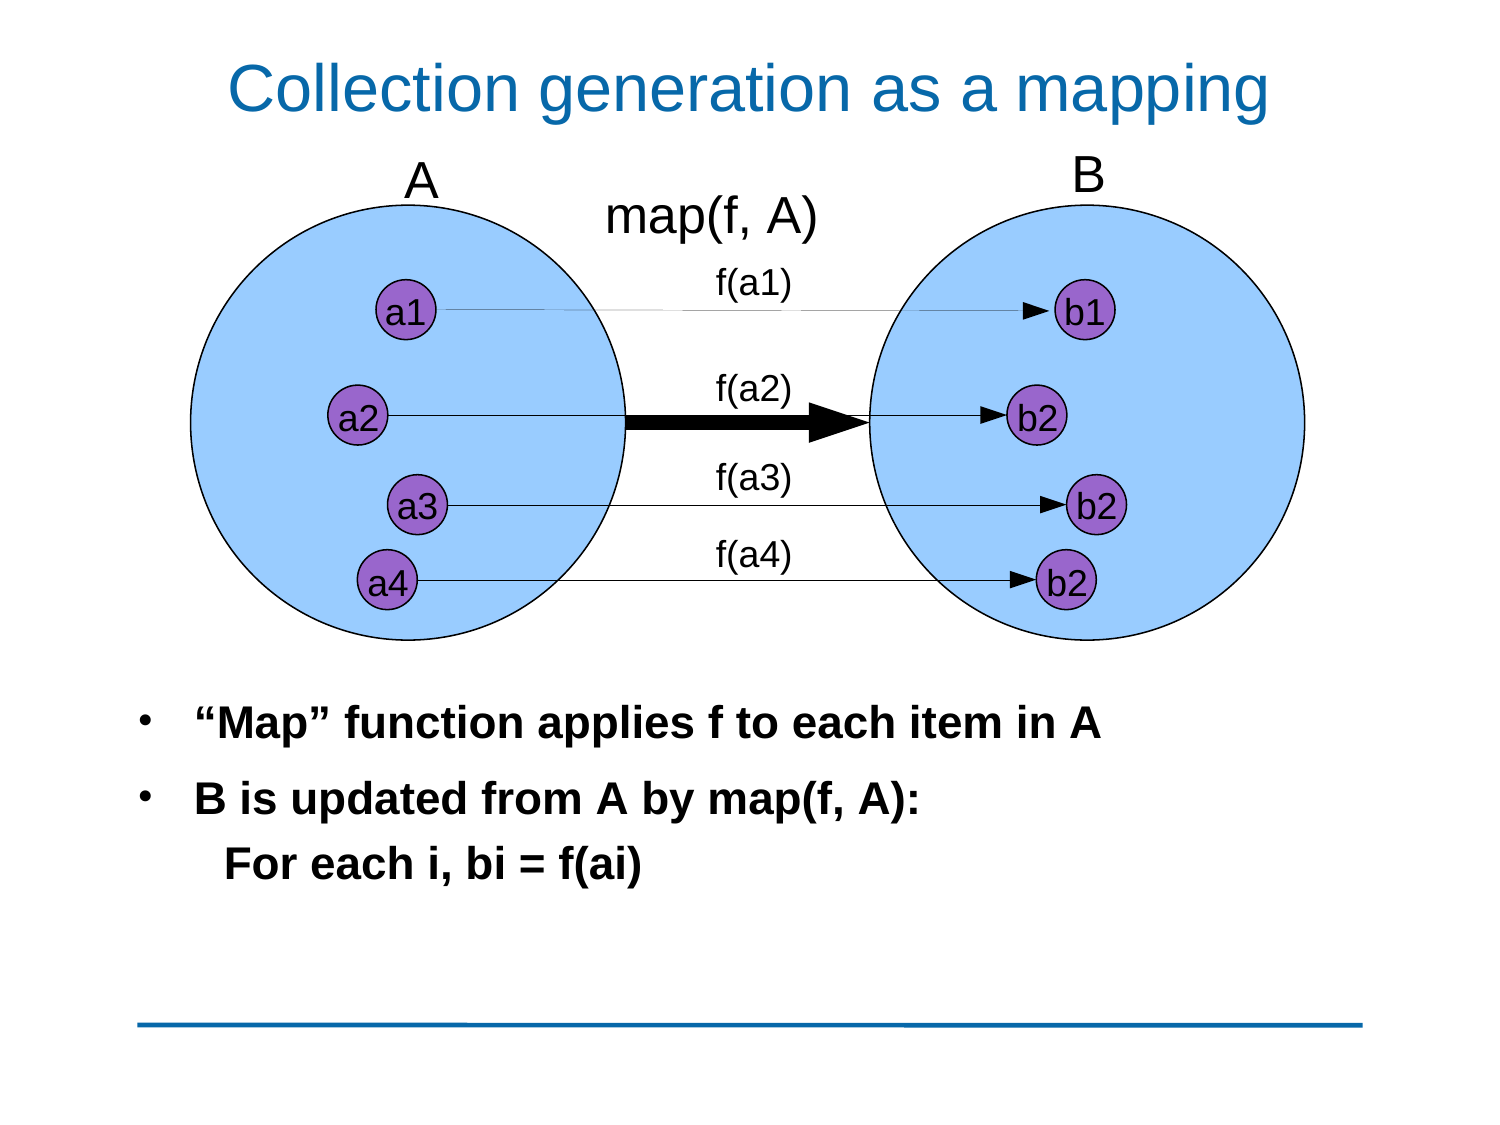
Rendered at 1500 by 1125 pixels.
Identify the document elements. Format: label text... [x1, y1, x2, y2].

text_box [869, 205, 1305, 641]
text_box a4 [352, 551, 424, 614]
text_box [190, 205, 626, 641]
text_box a3 [382, 475, 454, 537]
text_box b2 [1061, 475, 1133, 537]
text_box b2 [1002, 386, 1074, 448]
text_box A [389, 138, 445, 200]
list “Map” function applies f to each item in A B is updated from A by map(f, A): For each i, bi = f(ai) [115, 675, 1387, 1005]
text_box map(f, A) [590, 174, 834, 252]
title Collection generation as a mapping [0, 0, 1500, 156]
text_box B [1056, 132, 1112, 194]
text_box b1 [1049, 280, 1121, 342]
text_box f(a2) [700, 357, 773, 415]
text_box a2 [323, 386, 395, 448]
text_box f(a4) [763, 546, 772, 559]
text_box b2 [1031, 551, 1103, 614]
text_box f(a3) [700, 445, 773, 505]
text_box a1 [370, 280, 442, 342]
text_box f(a4) [700, 522, 773, 580]
text_box f(a1) [700, 252, 773, 310]
